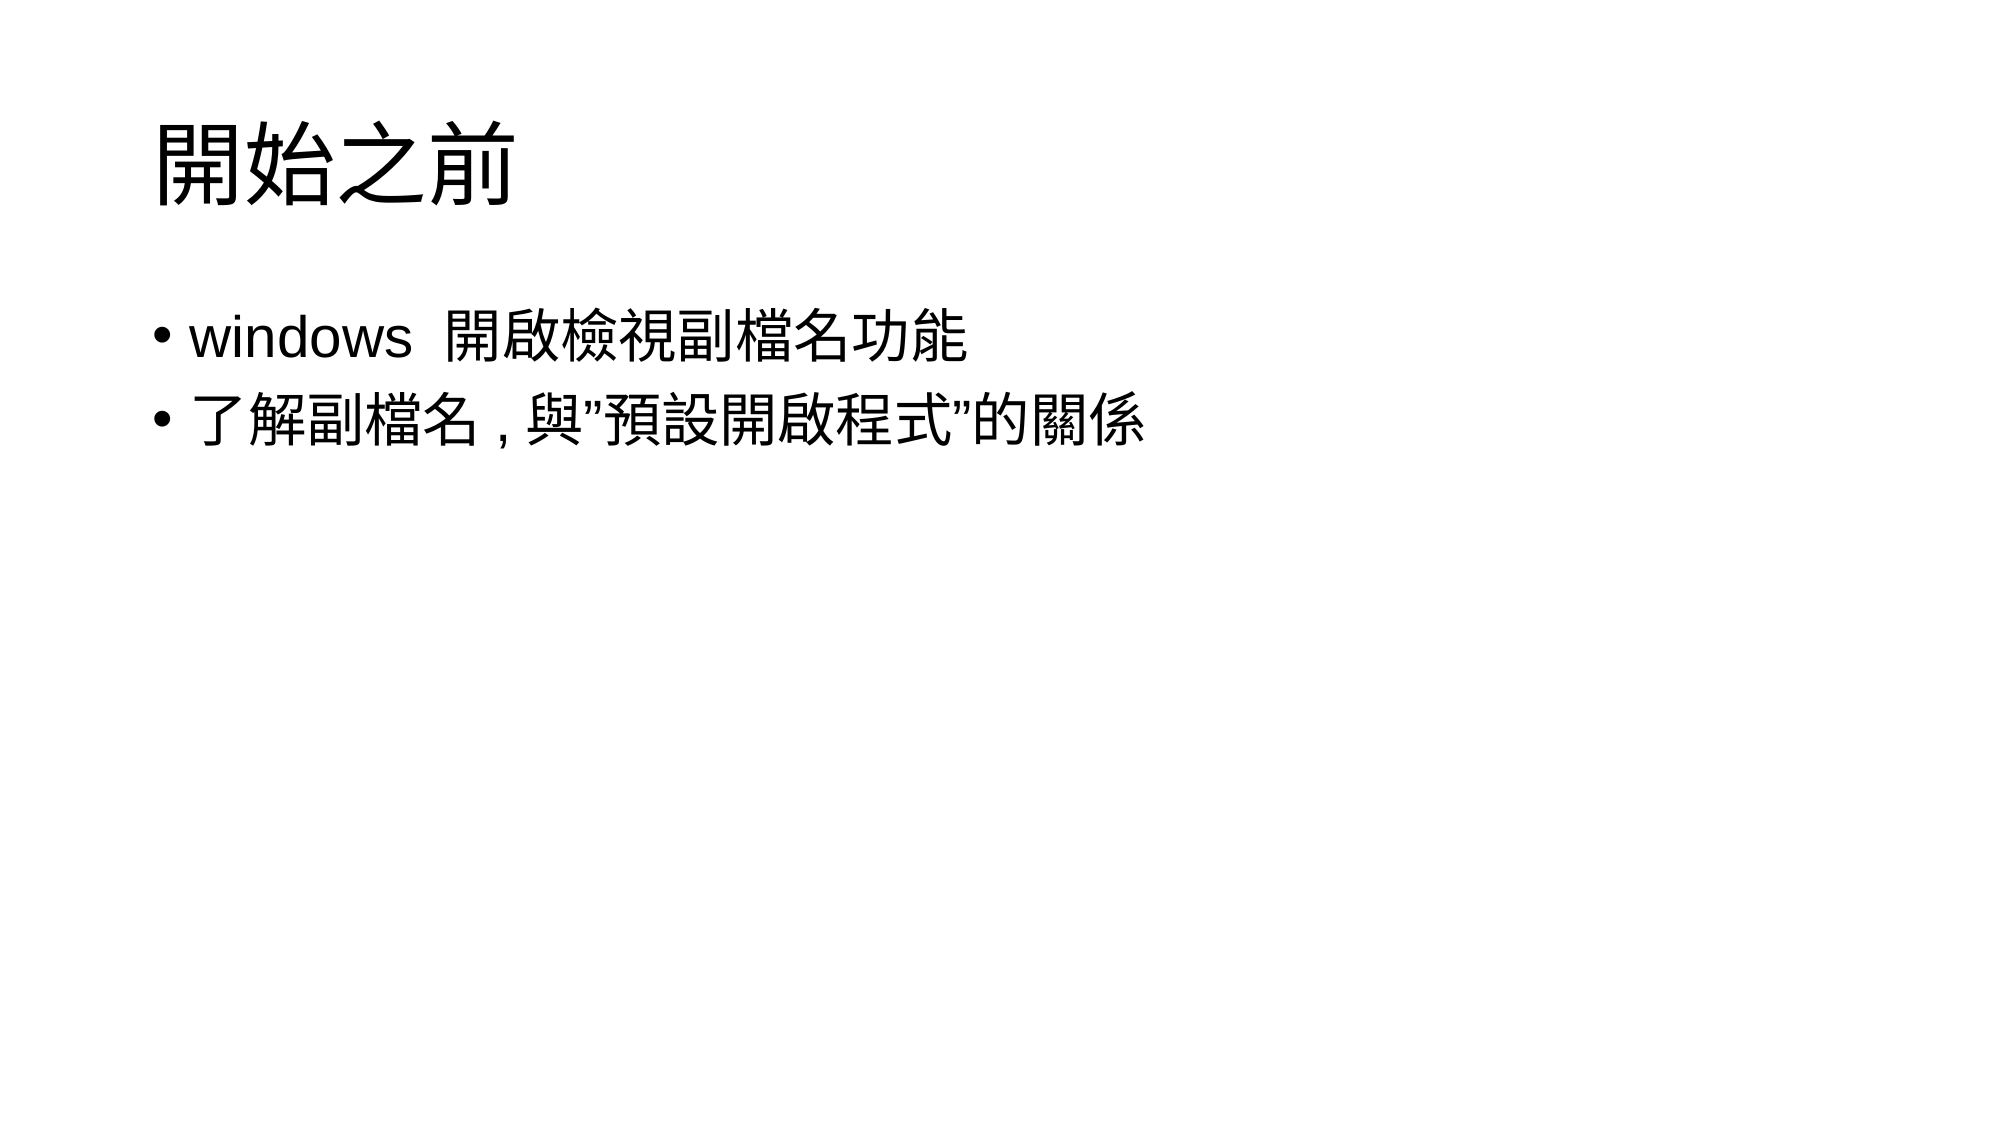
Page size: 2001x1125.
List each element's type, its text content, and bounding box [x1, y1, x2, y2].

title 開始之前 [137, 59, 1863, 278]
list windows 開啟檢視副檔名功能 了解副檔名,與”預設開啟程式”的關係 [137, 299, 1863, 1014]
